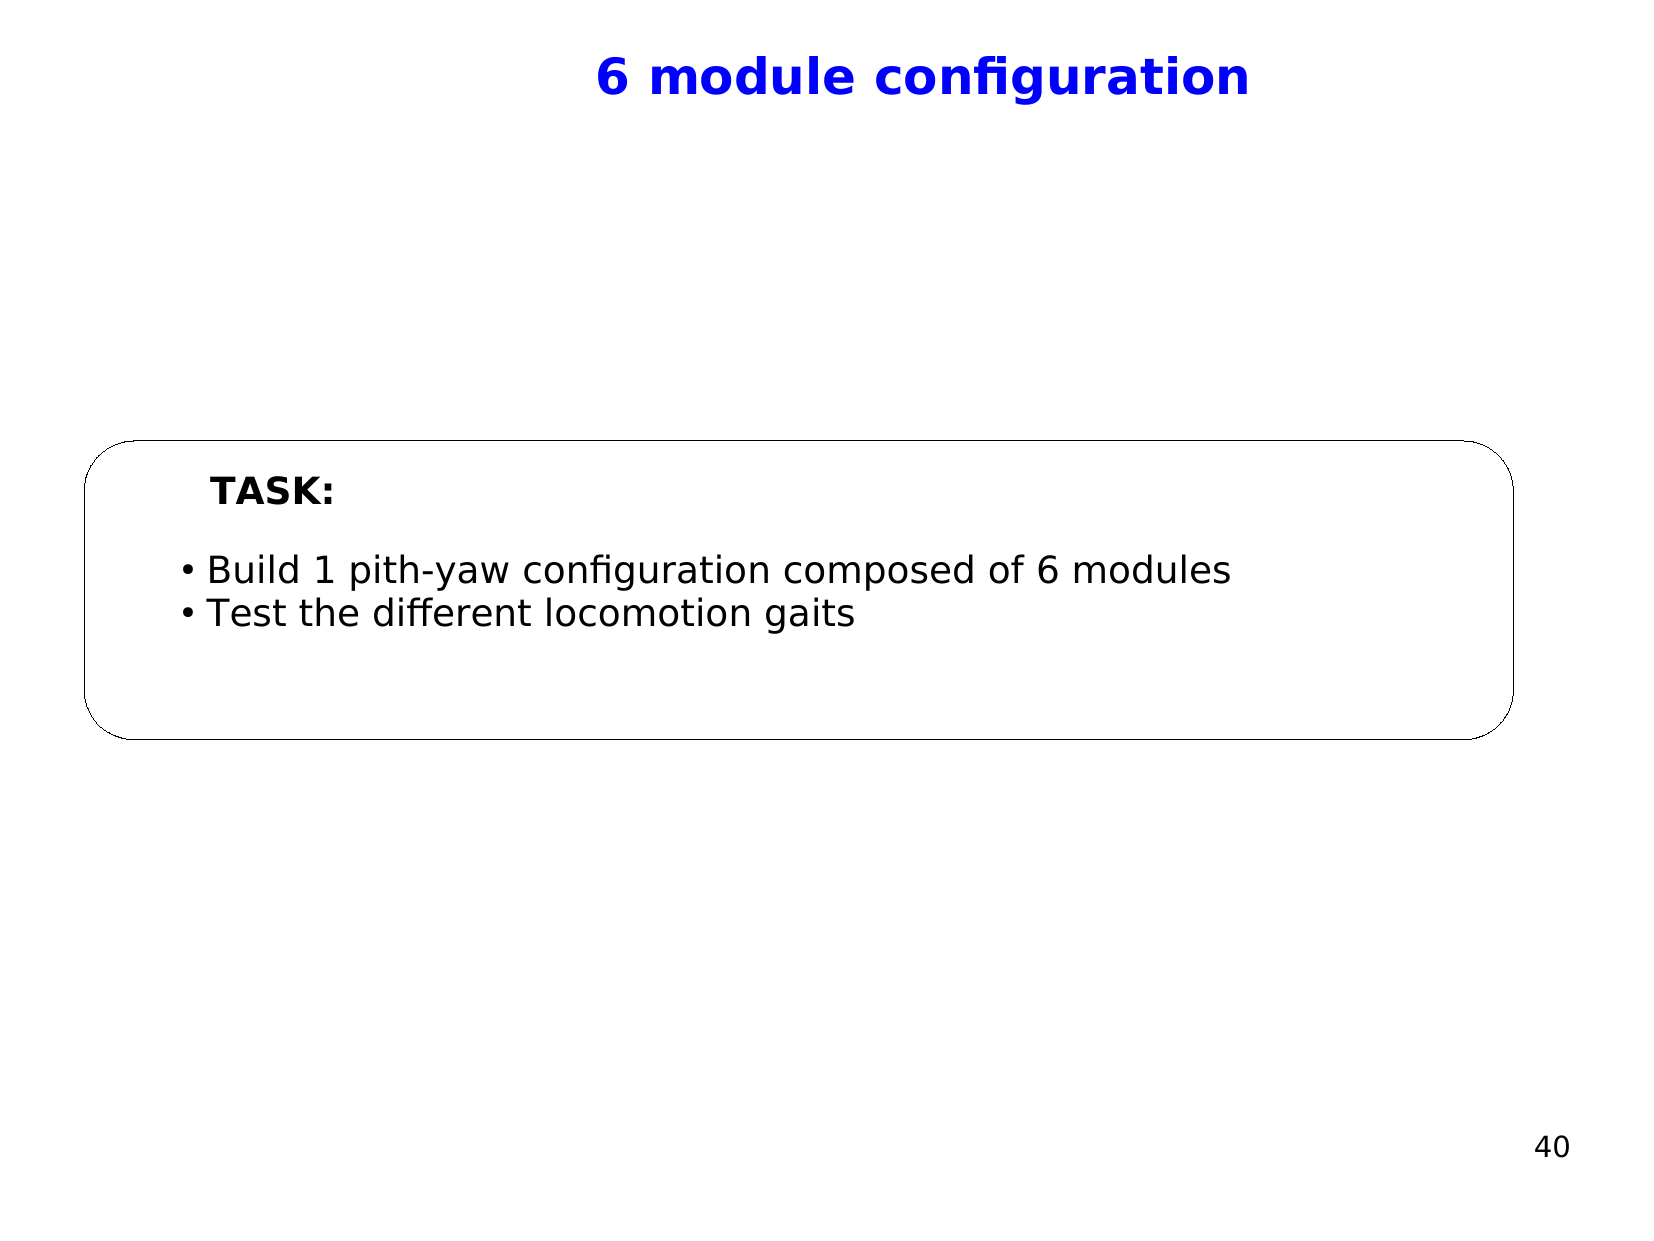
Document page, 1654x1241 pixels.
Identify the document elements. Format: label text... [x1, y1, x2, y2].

text_box 6 module configuration [580, 40, 1269, 115]
text_box Build 1 pith-yaw configuration composed of 6 modules Test the different locomotion gaits [166, 541, 1415, 644]
text_box TASK: [195, 462, 351, 525]
